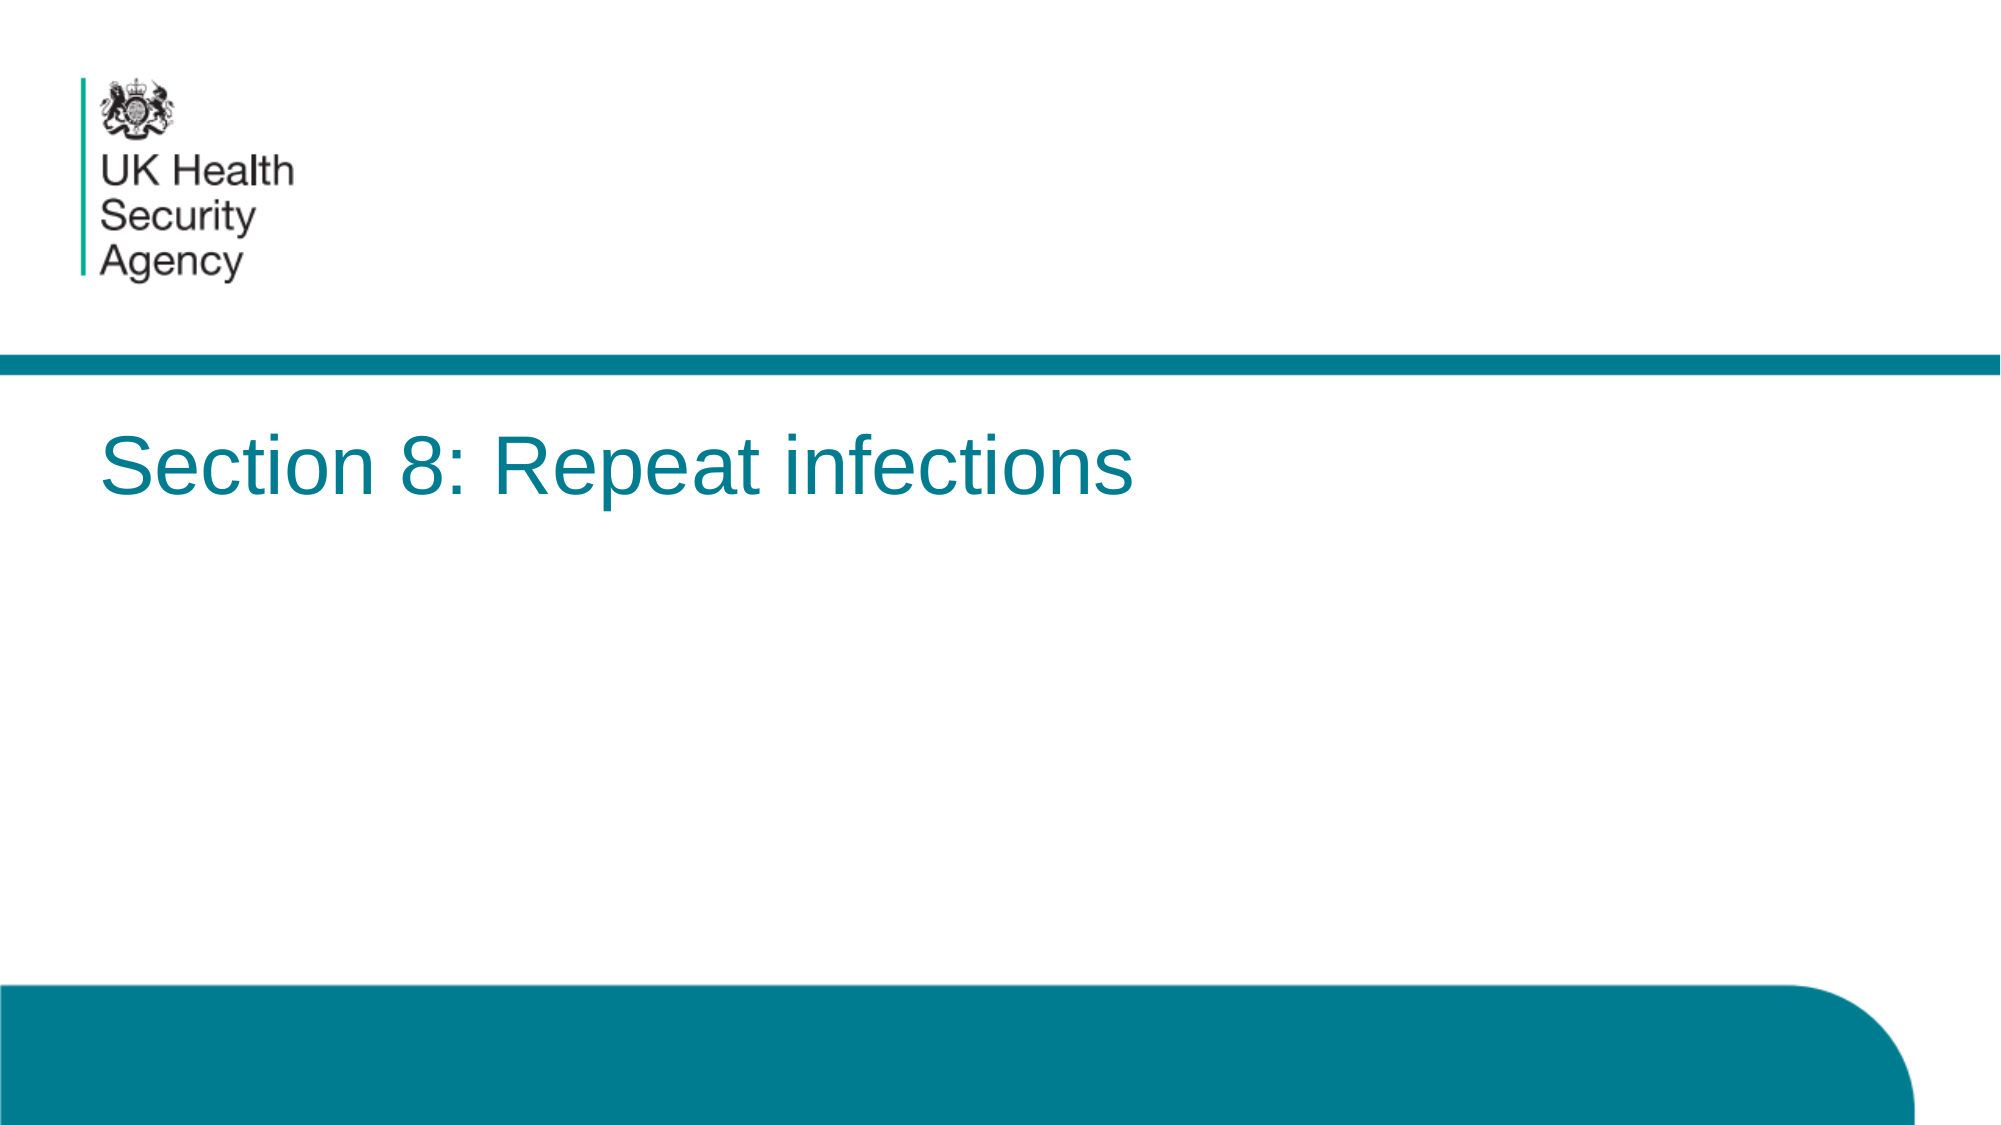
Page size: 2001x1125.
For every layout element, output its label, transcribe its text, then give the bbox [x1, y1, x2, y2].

title Section 8: Repeat infections [84, 414, 1804, 807]
